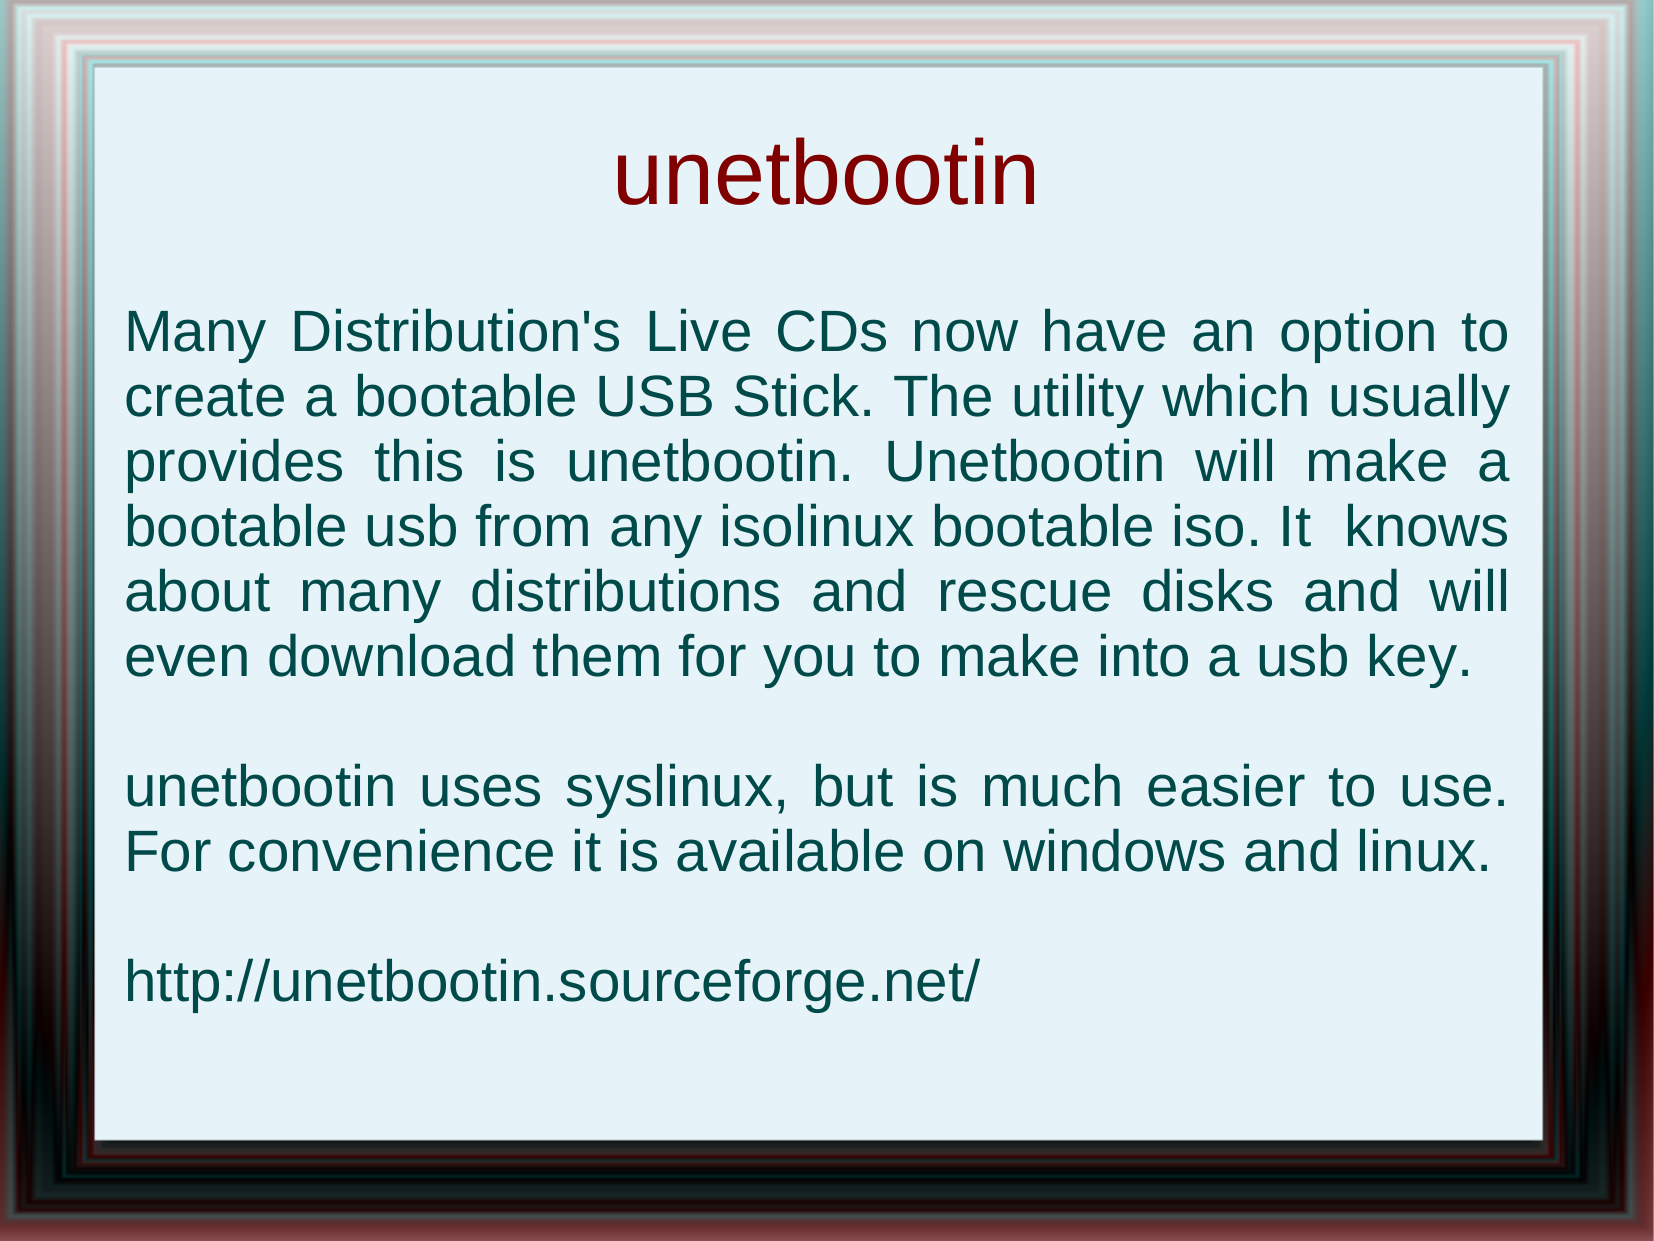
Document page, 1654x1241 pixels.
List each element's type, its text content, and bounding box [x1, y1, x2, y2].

title unetbootin [118, 95, 1536, 250]
picture [0, 0, 1654, 1241]
subtitle Many Distribution's Live CDs now have an option to create a bootable USB Stick. The utility which usually provides this is unetbootin. Unetbootin will make a bootable usb from any isolinux bootable iso. It knows about many distributions and rescue disks and will even download them for you to make into a usb key. unetbootin uses syslinux, but is much easier to use. For convenience it is available on windows and linux. http://unetbootin.sourceforge.net/ [124, 299, 1513, 1013]
